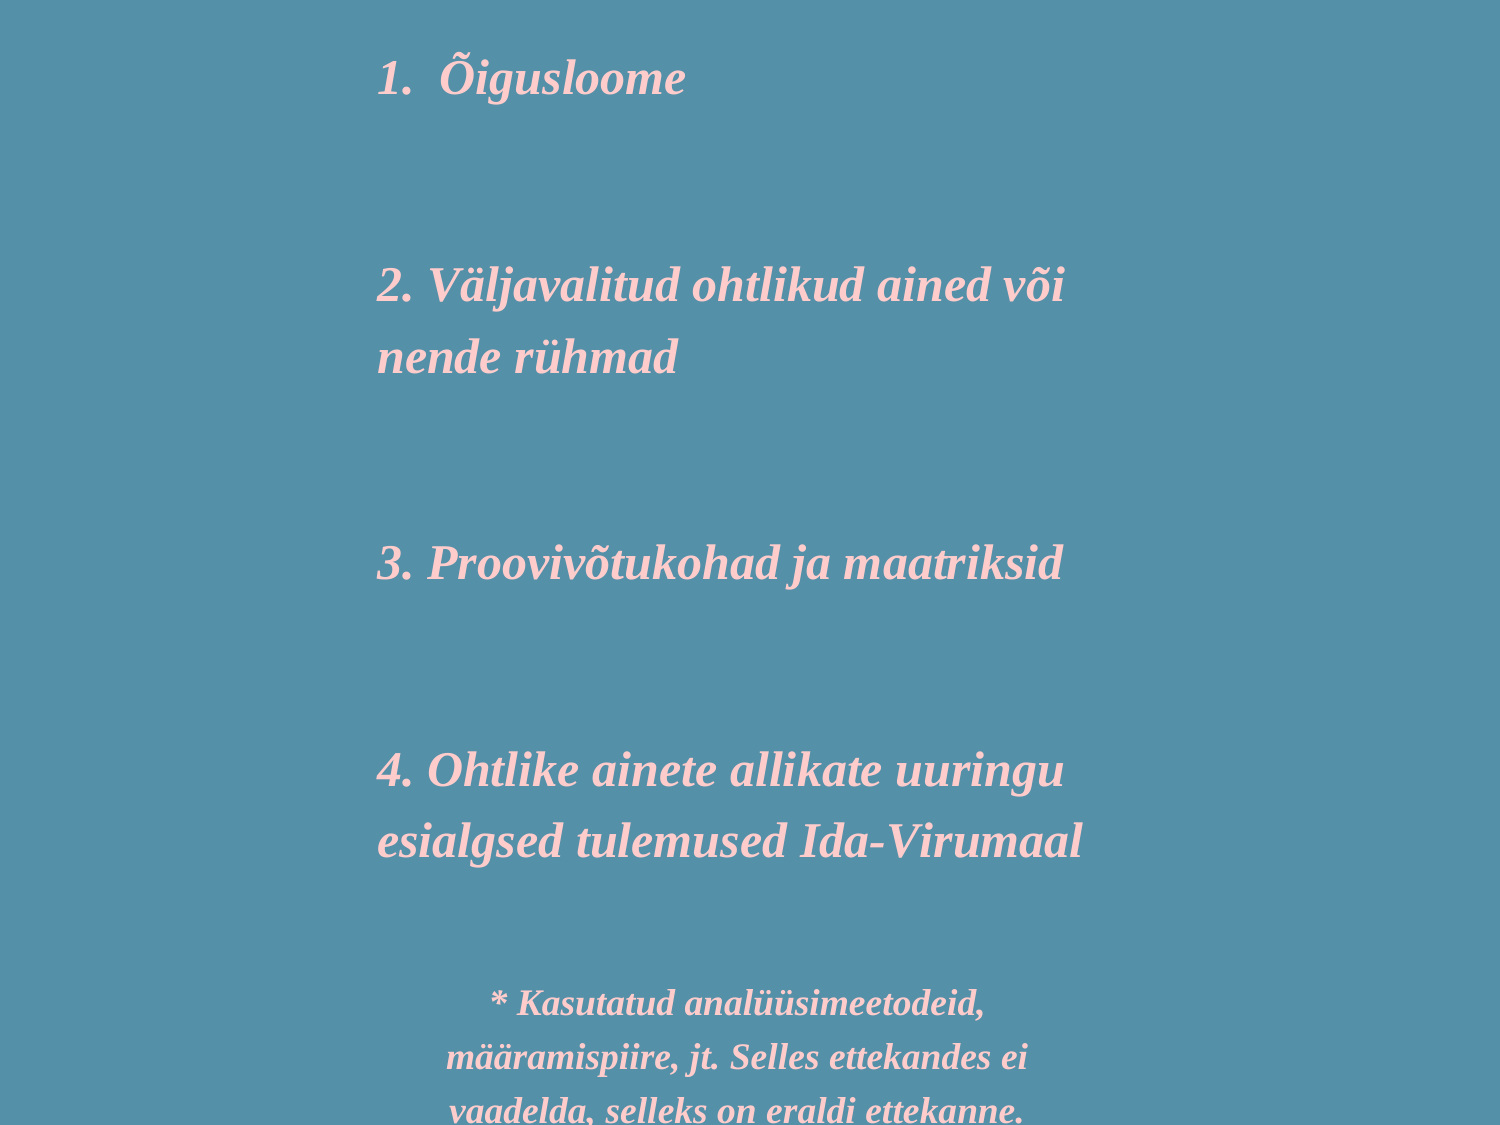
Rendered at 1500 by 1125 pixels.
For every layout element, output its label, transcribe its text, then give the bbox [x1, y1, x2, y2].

text_box 1. Õigusloome 2. Väljavalitud ohtlikud ained või nende rühmad 3. Proovivõtukohad ja maatriksid 4. Ohtlike ainete allikate uuringu esialgsed tulemused Ida-Virumaal * Kasutatud analüüsimeetodeid, määramispiire, jt. Selles ettekandes ei vaadelda, selleks on eraldi ettekanne. [362, 24, 1113, 1125]
